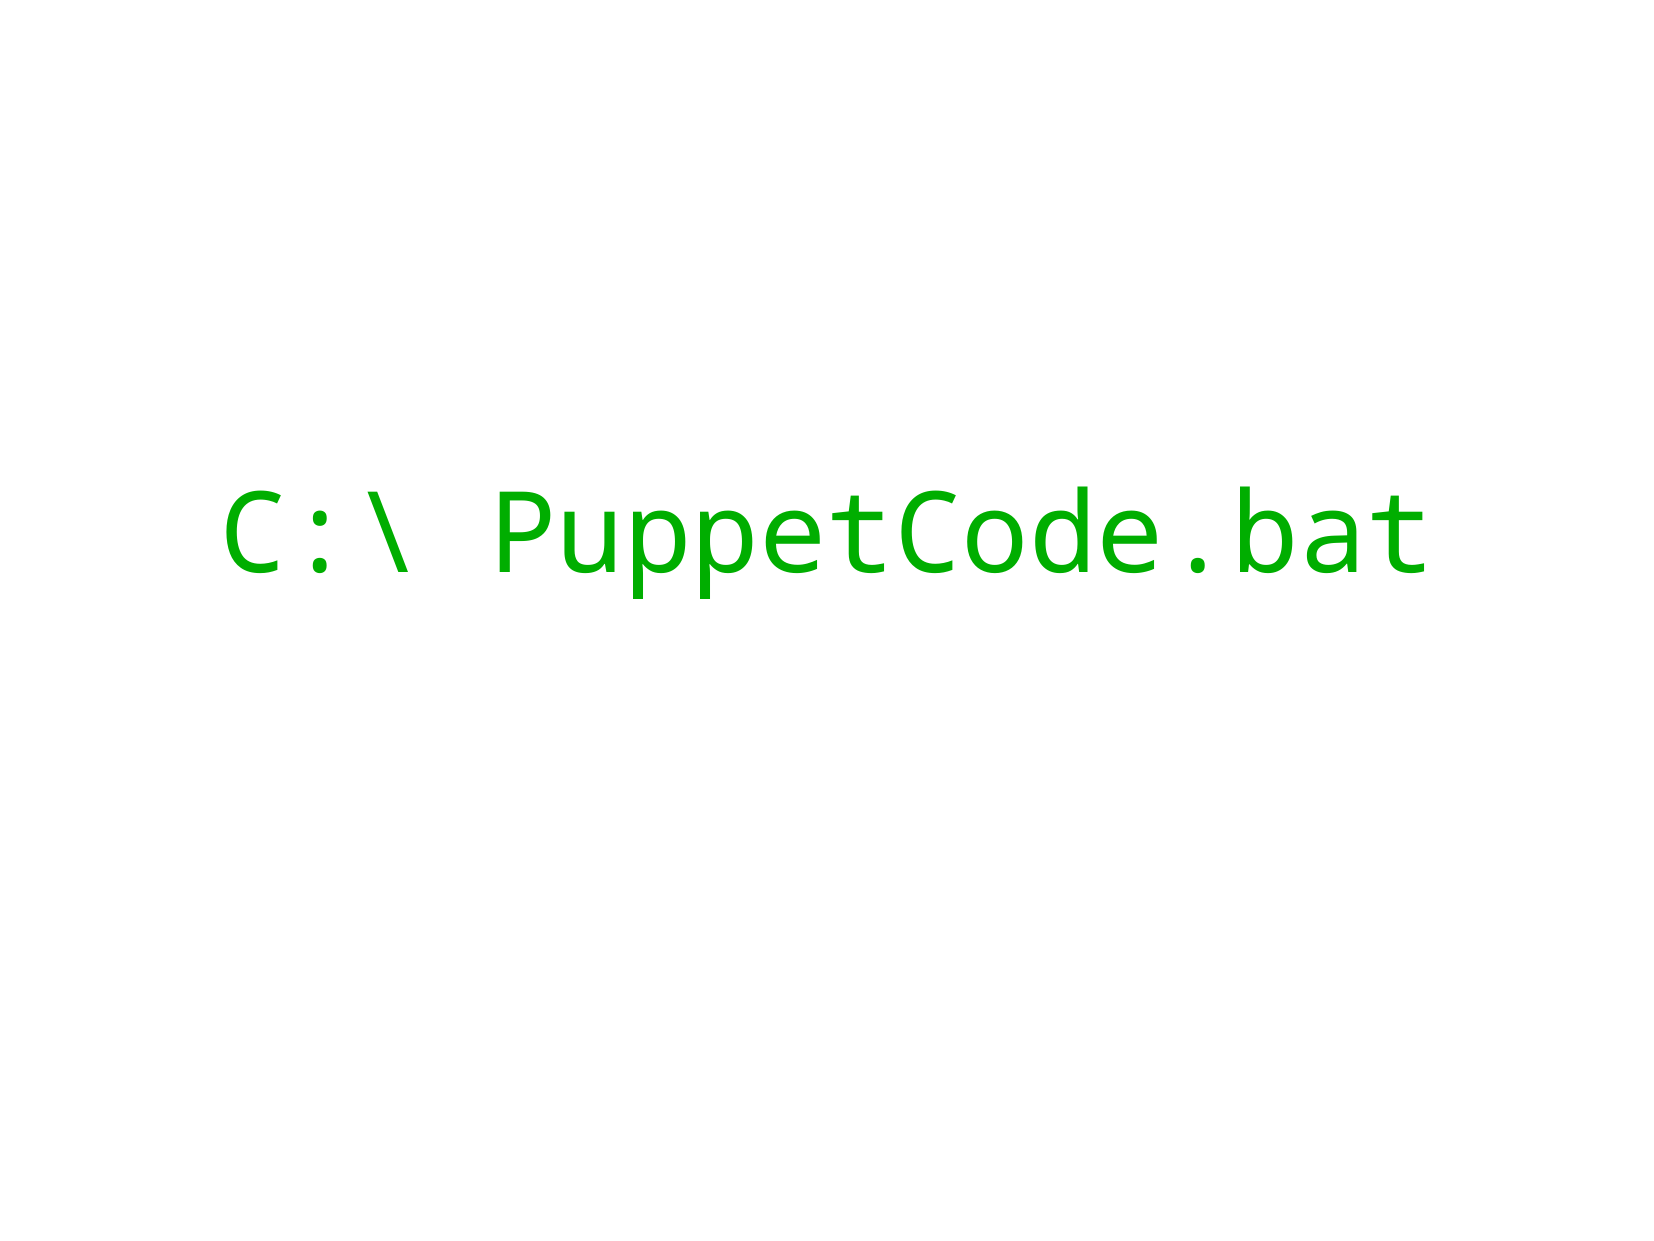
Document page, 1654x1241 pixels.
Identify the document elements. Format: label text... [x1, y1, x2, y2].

subtitle C:\ PuppetCode.bat [82, 49, 1571, 1010]
